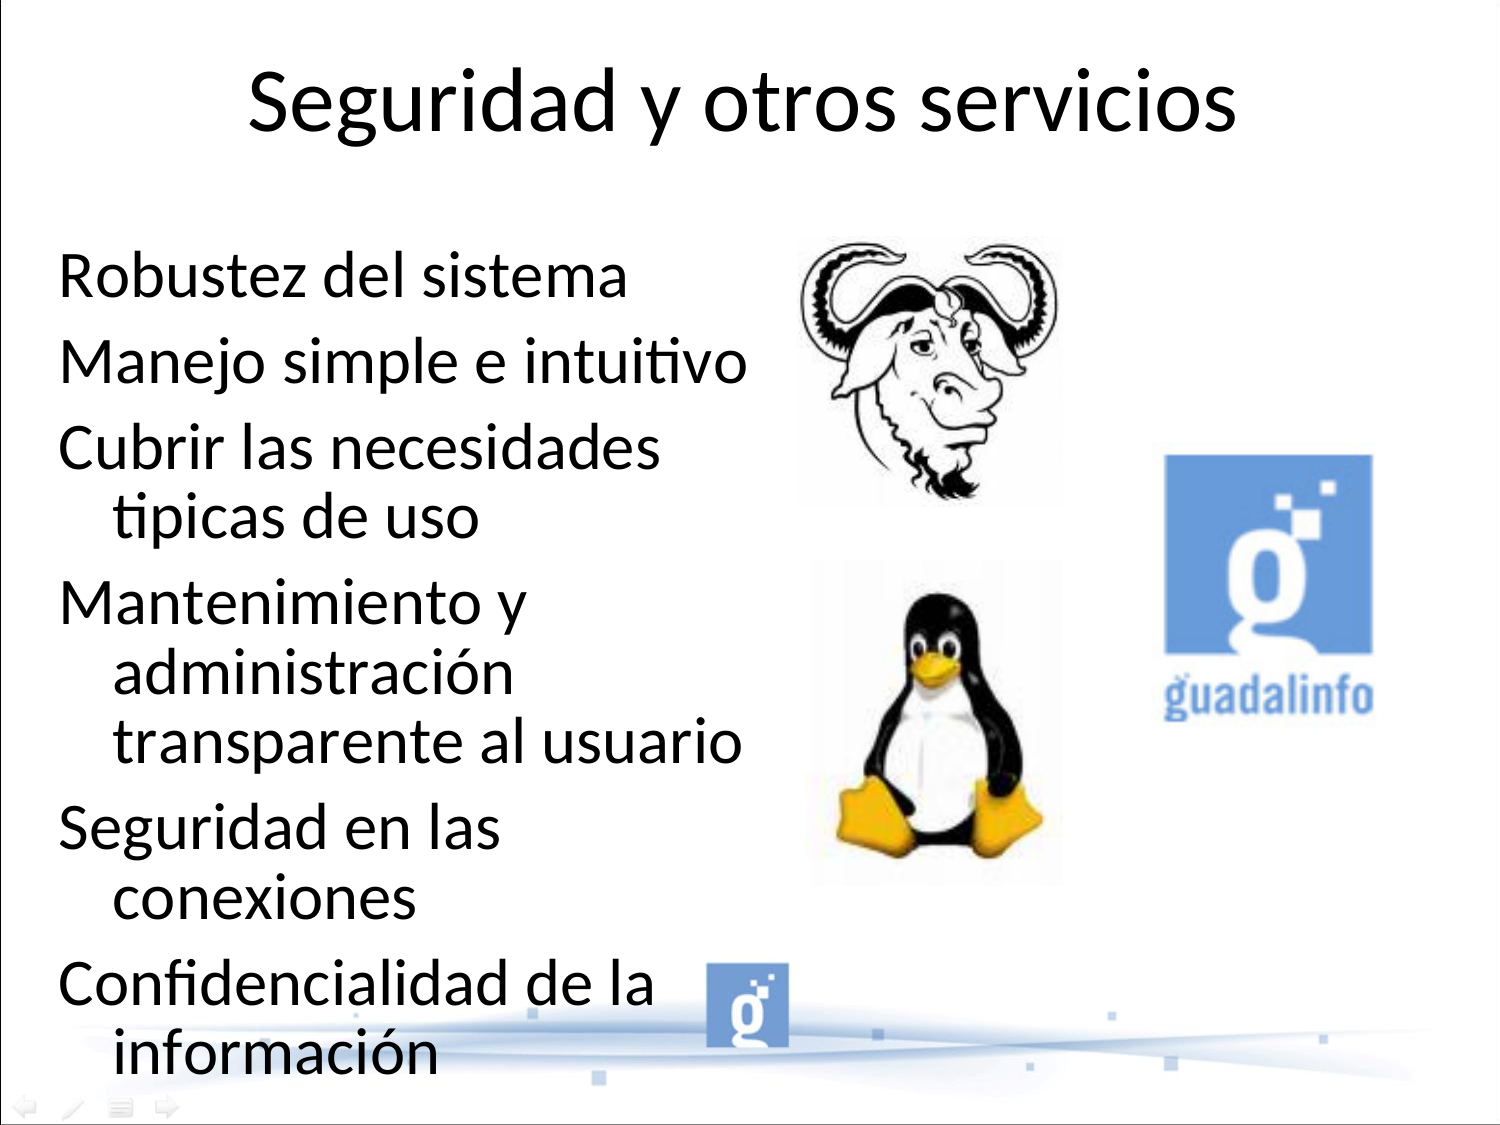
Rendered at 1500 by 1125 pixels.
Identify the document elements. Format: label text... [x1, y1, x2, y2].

list Robustez del sistema Manejo simple e intuitivo Cubrir las necesidades tipicas de uso Mantenimiento y administración transparente al usuario Seguridad en las conexiones Confidencialidad de la información [59, 244, 786, 1063]
title Seguridad y otros servicios [0, 11, 1489, 204]
picture [0, 0, 1500, 1125]
